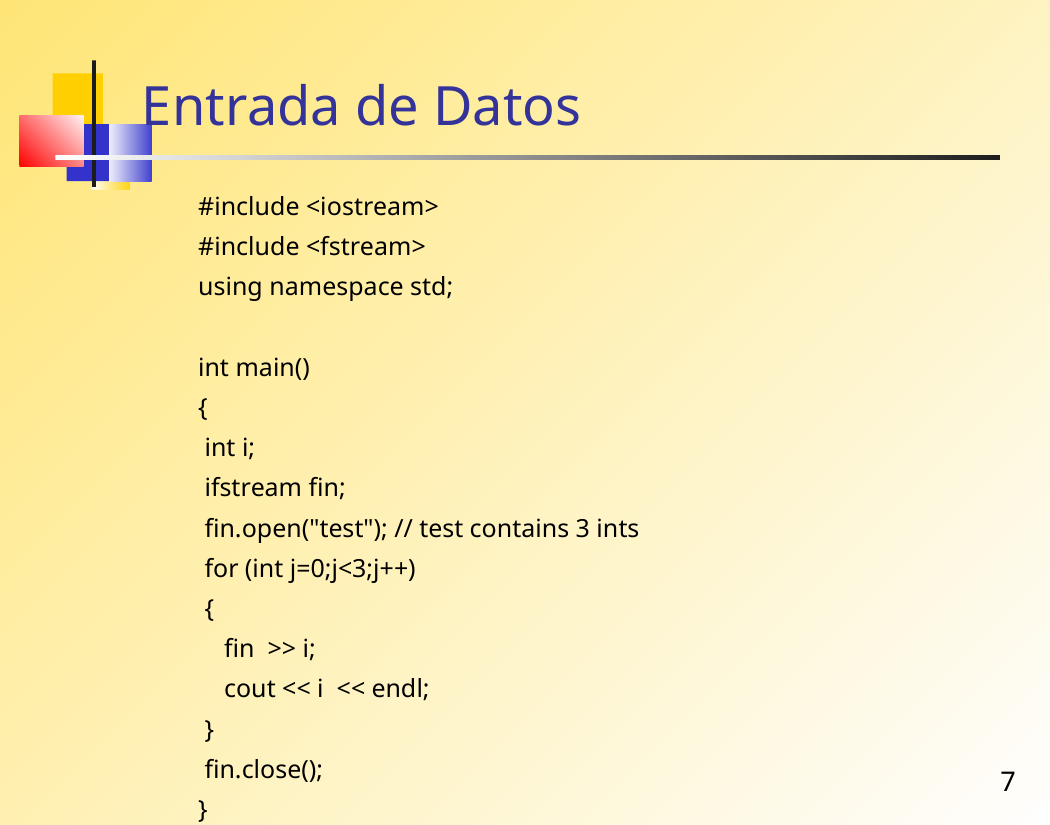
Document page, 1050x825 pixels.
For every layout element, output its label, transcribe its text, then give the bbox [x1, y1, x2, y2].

list #include <iostream> #include <fstream> using namespace std; int main() { int i; ifstream fin; fin.open("test"); // test contains 3 ints for (int j=0;j<3;j++) { fin >> i; cout << i << endl; } fin.close(); } [187, 183, 1024, 771]
title Entrada de Datos [131, 27, 1026, 148]
